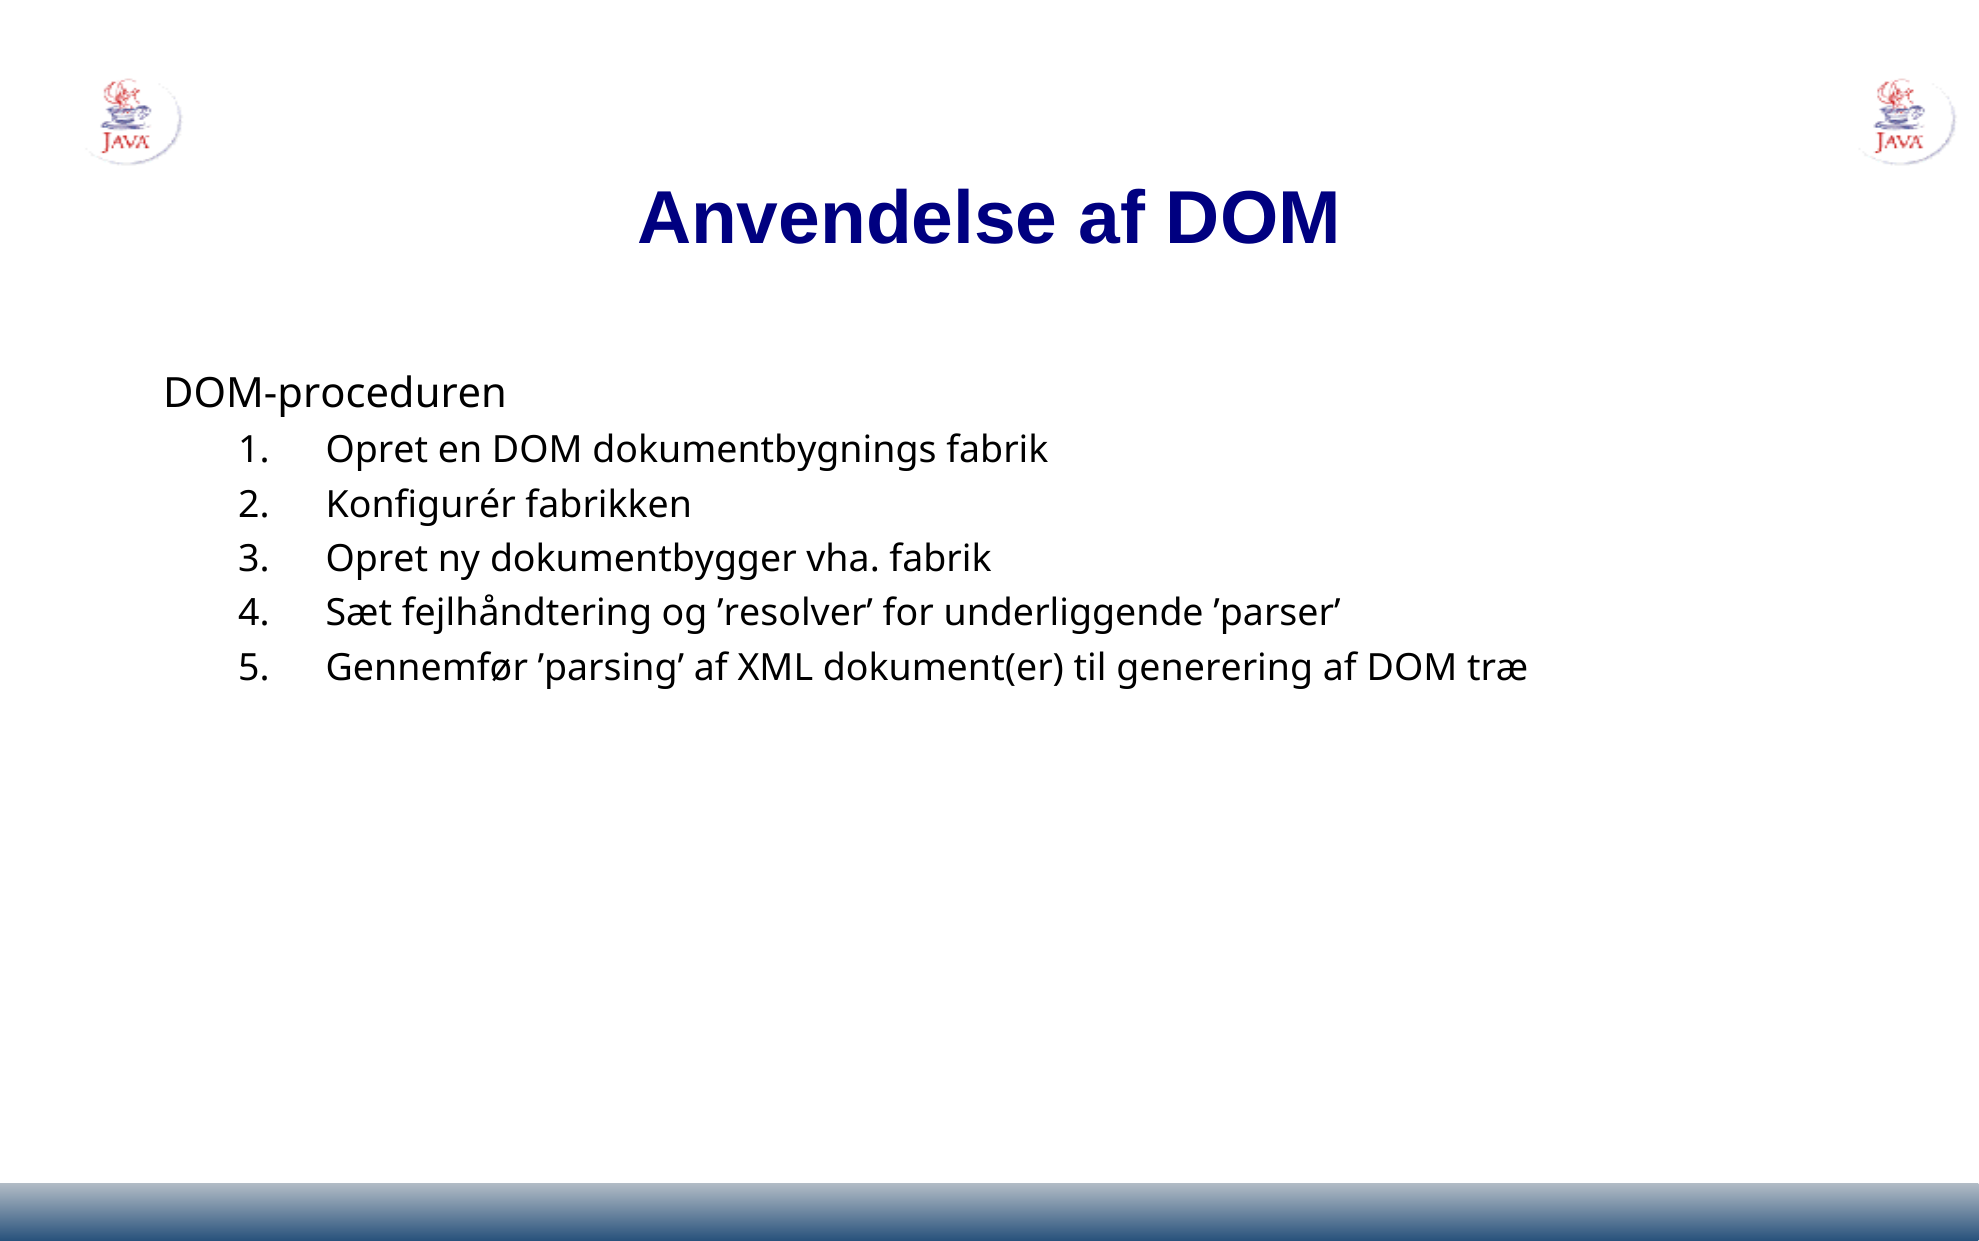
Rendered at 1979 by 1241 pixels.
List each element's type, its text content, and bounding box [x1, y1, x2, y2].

picture [69, 71, 187, 169]
list DOM-proceduren Opret en DOM dokumentbygnings fabrik Konfigurér fabrikken Opret ny dokumentbygger vha. fabrik Sæt fejlhåndtering og ’resolver’ for underliggende ’parser’ Gennemfør ’parsing’ af XML dokument(er) til generering af DOM træ [148, 358, 1830, 1103]
picture [1842, 71, 1961, 169]
title Anvendelse af DOM [148, 110, 1830, 317]
